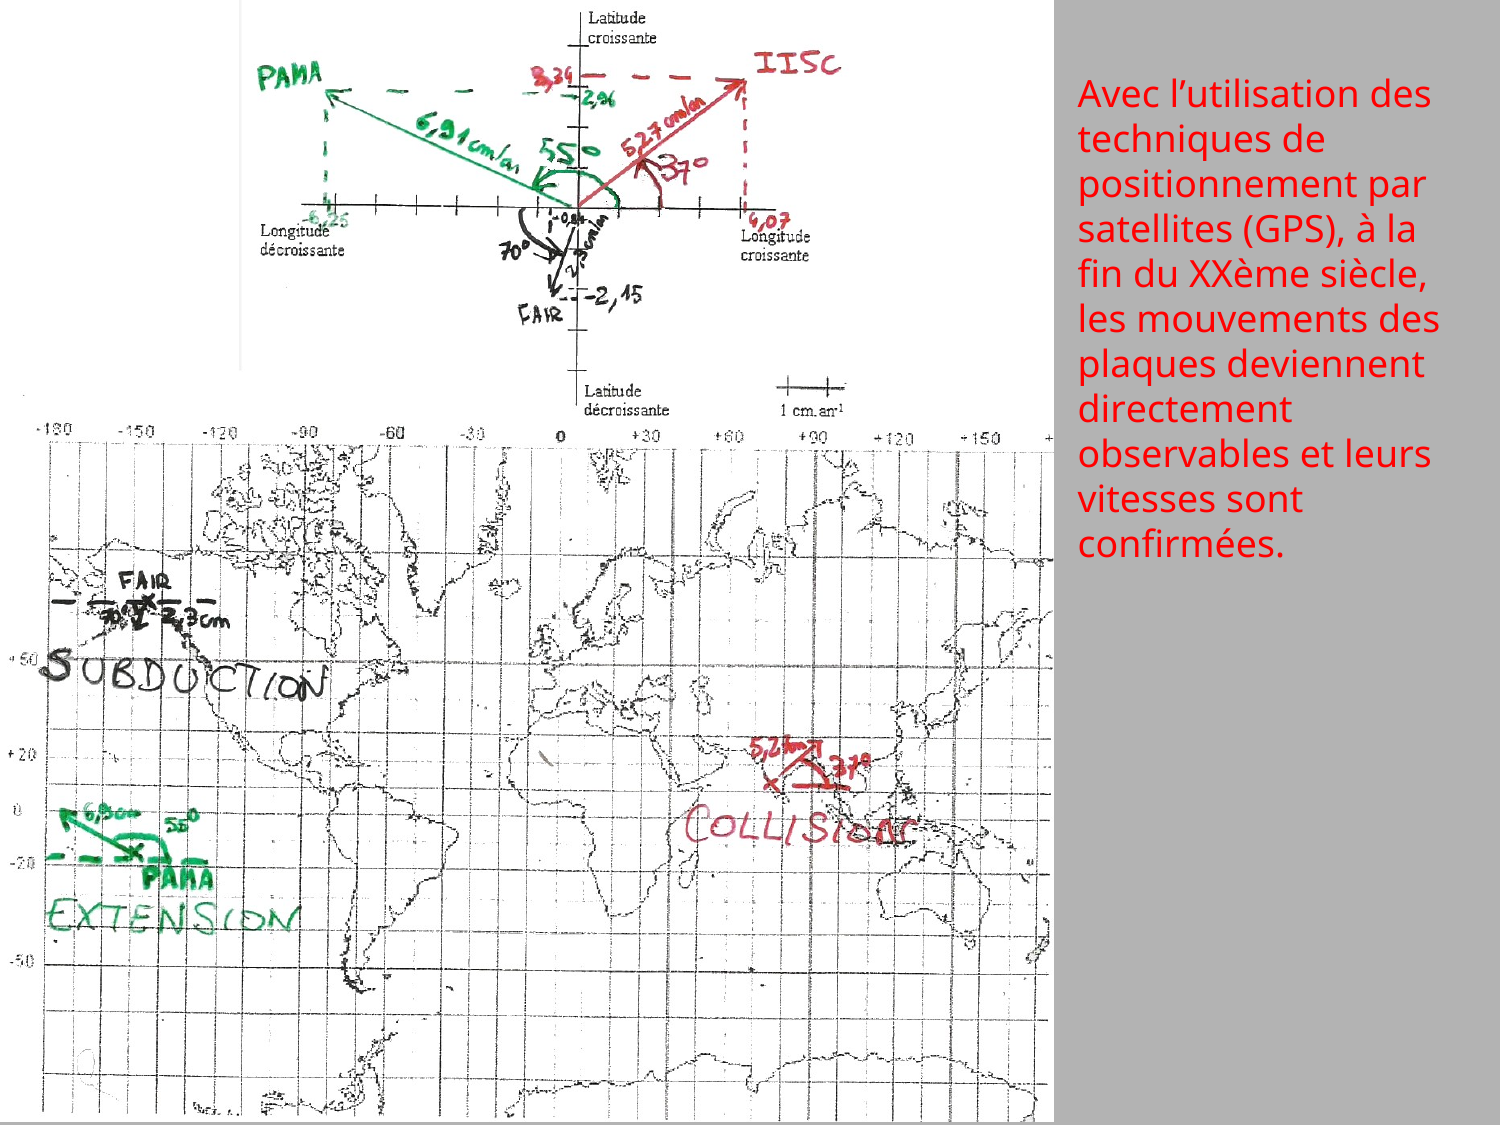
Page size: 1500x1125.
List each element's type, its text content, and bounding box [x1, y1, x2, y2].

text_box Avec l’utilisation des techniques de positionnement par satellites (GPS), à la fin du XXème siècle, les mouvements des plaques deviennent directement observables et leurs vitesses sont confirmées. [1062, 62, 1477, 573]
picture [0, 0, 1054, 1123]
